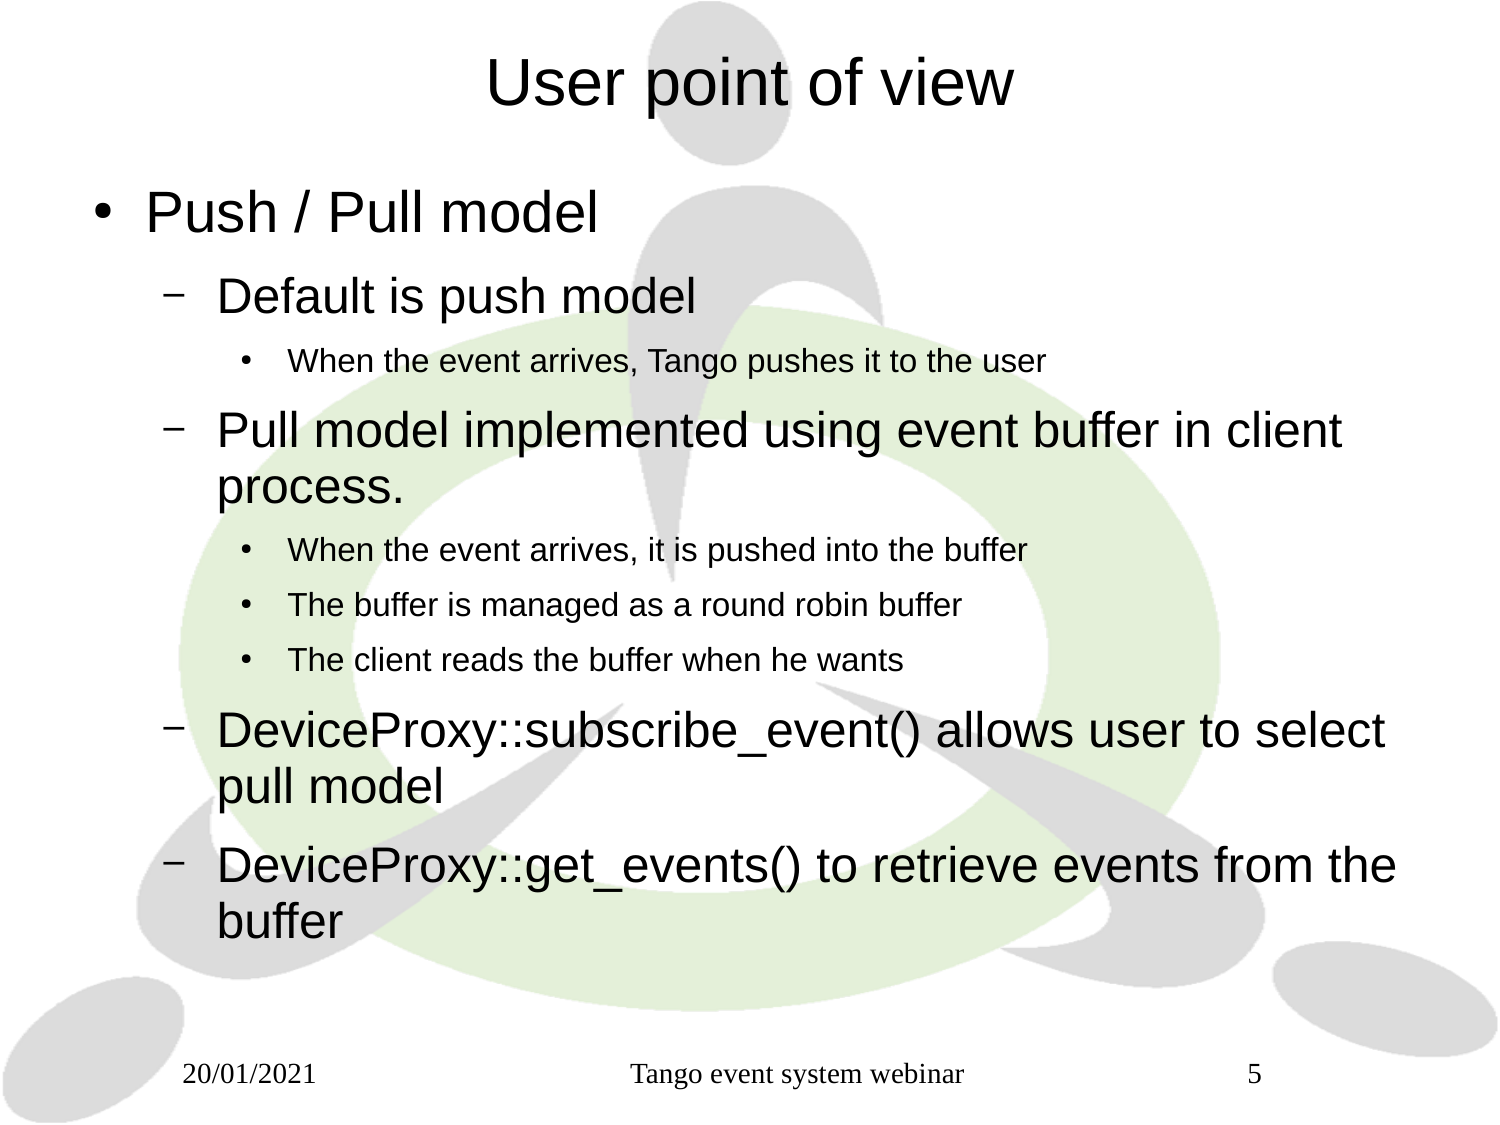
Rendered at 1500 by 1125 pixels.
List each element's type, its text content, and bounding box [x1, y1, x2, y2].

title User point of view [75, 29, 1426, 136]
picture [0, 0, 1500, 1125]
list Push / Pull model Default is push model When the event arrives, Tango pushes it to the user Pull model implemented using event buffer in client process. When the event arrives, it is pushed into the buffer The buffer is managed as a round robin buffer The client reads the buffer when he wants DeviceProxy::subscribe_event() allows user to select pull model DeviceProxy::get_events() to retrieve events from the buffer [75, 179, 1425, 991]
